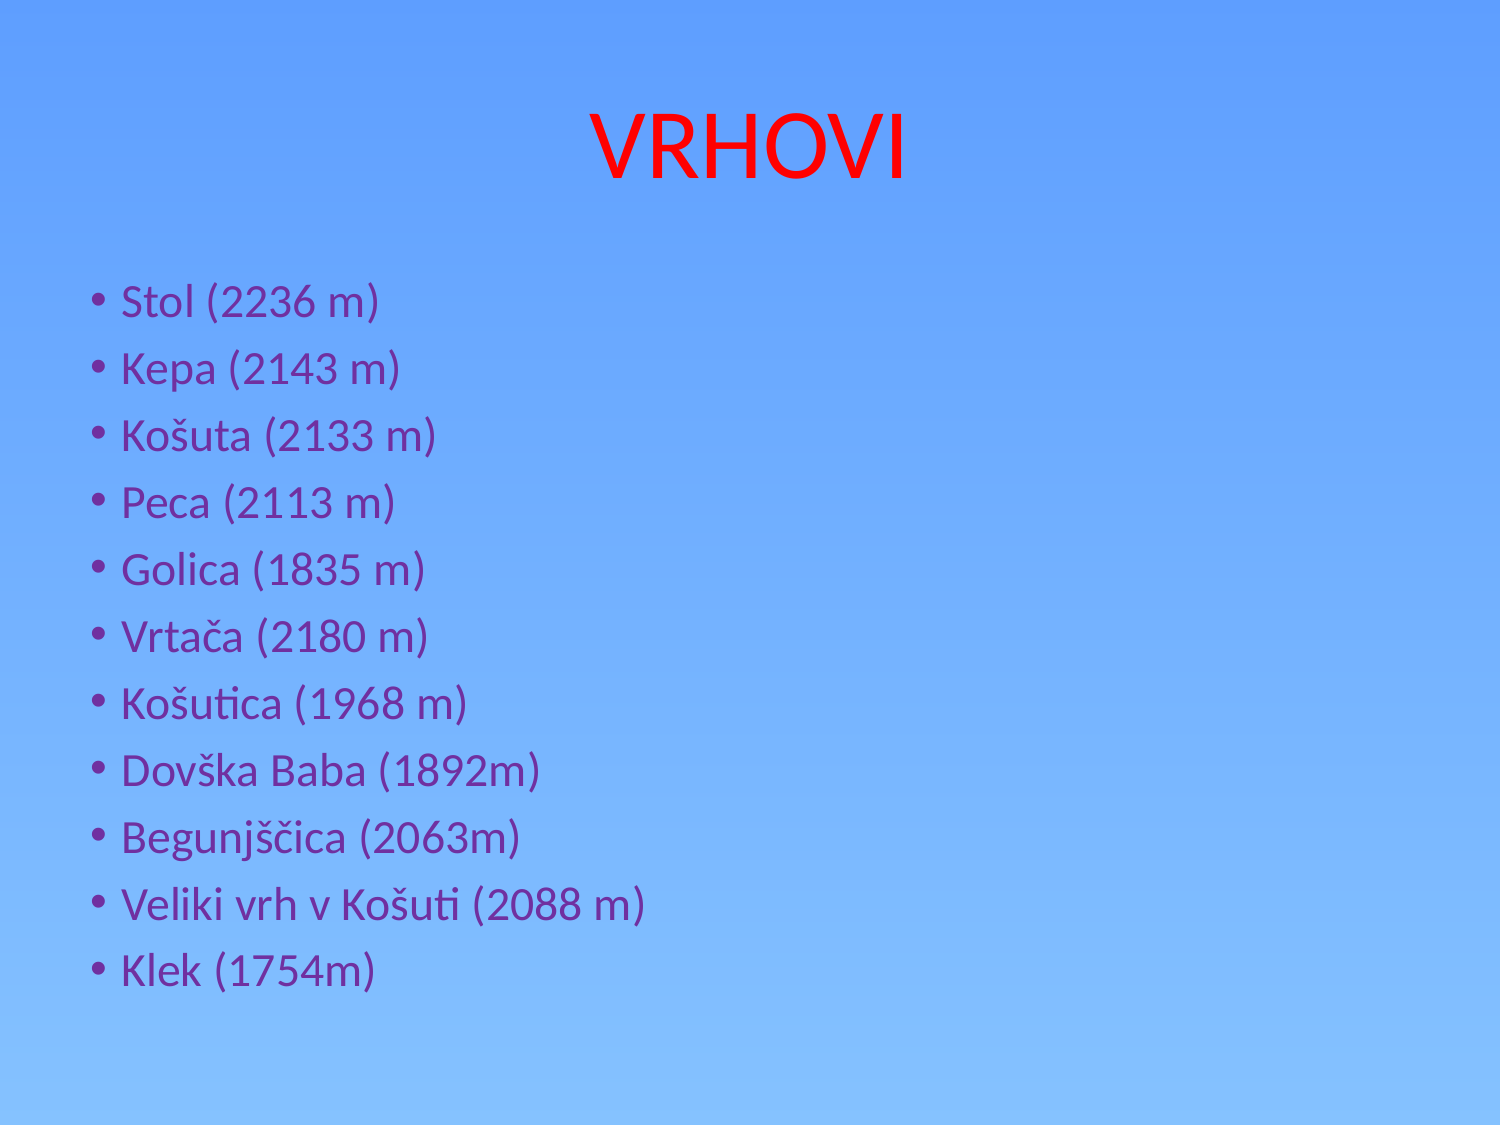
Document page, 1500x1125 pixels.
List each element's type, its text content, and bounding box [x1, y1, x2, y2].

list Stol (2236 m) Kepa (2143 m) Košuta (2133 m) Peca (2113 m) Golica (1835 m) Vrtača (2180 m) Košutica (1968 m) Dovška Baba (1892m) Begunjščica (2063m) Veliki vrh v Košuti (2088 m) Klek (1754m) [75, 262, 1425, 1005]
title VRHOVI [75, 45, 1425, 233]
